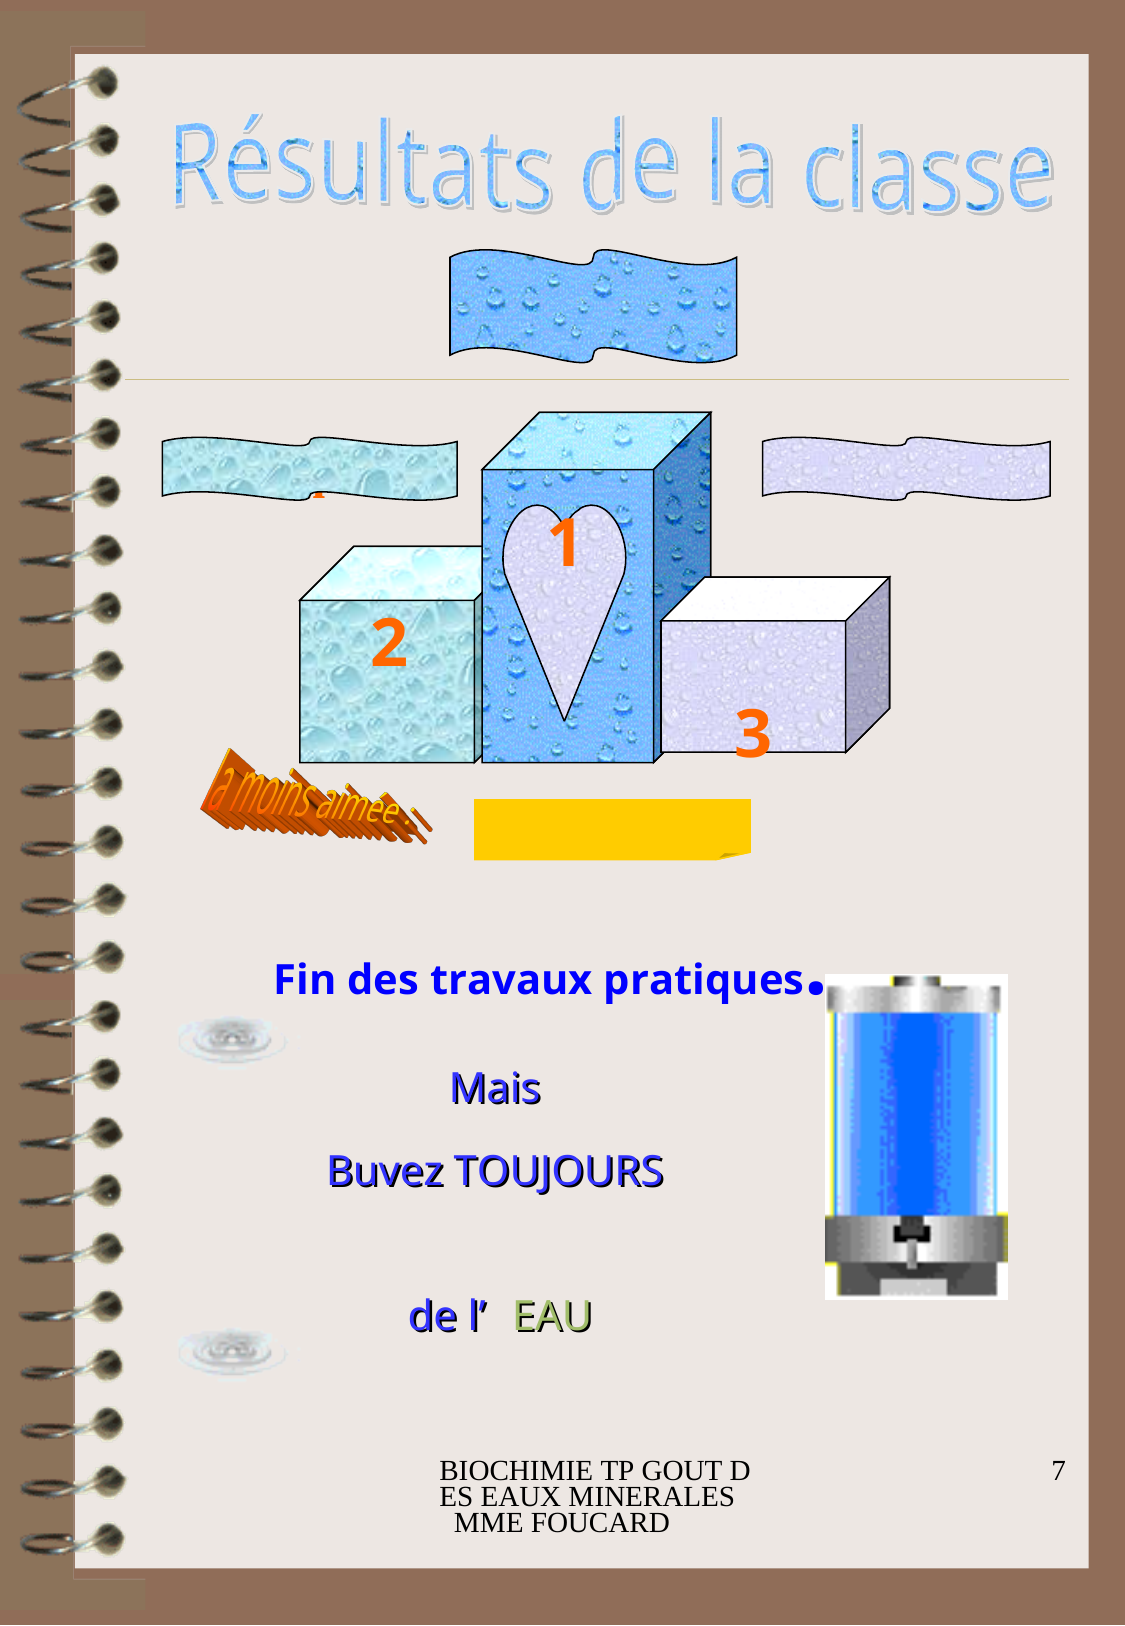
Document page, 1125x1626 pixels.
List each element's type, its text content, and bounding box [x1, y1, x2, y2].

text_box [450, 249, 737, 363]
text_box n [180, 492, 443, 518]
text_box Résultats de la classe [710, 115, 719, 202]
text_box [162, 437, 458, 501]
text_box 1 [502, 505, 626, 722]
text_box Résultats de la classe [323, 139, 365, 202]
text_box Résultats de la classe [1008, 145, 1050, 209]
text_box Résultats de la classe [633, 137, 676, 200]
text_box [299, 412, 711, 763]
text_box Résultats de la classe [870, 148, 911, 211]
text_box Résultats de la classe [921, 149, 957, 213]
text_box Résultats de la classe [805, 145, 841, 209]
text_box Résultats de la classe [515, 148, 550, 211]
text_box Résultats de la classe [226, 137, 269, 201]
text_box 2 [340, 587, 439, 694]
text_box Résultats de la classe [582, 114, 622, 212]
text_box Résultats de la classe [479, 133, 509, 209]
picture [825, 974, 1008, 1300]
text_box [474, 799, 751, 860]
text_box Résultats de la classe [396, 128, 426, 205]
text_box Résultats de la classe [965, 149, 1000, 212]
text_box Résultats de la classe [730, 142, 770, 205]
picture [162, 937, 304, 1150]
text_box Résultats de la classe [174, 122, 221, 205]
picture [0, 11, 146, 974]
picture [162, 1249, 304, 1462]
text_box Résultats de la classe [431, 143, 471, 206]
text_box [762, 437, 1051, 501]
text_box 3 [661, 621, 845, 753]
text_box Résultats de la classe [851, 122, 860, 209]
picture [0, 1000, 146, 1610]
text_box Mais Buvez TOUJOURS de l’ EAU [125, 1050, 876, 1368]
text_box Fin des travaux pratiques… [137, 924, 1013, 1000]
text_box Résultats de la classe [277, 137, 313, 200]
text_box Résultats de la classe [379, 116, 388, 202]
